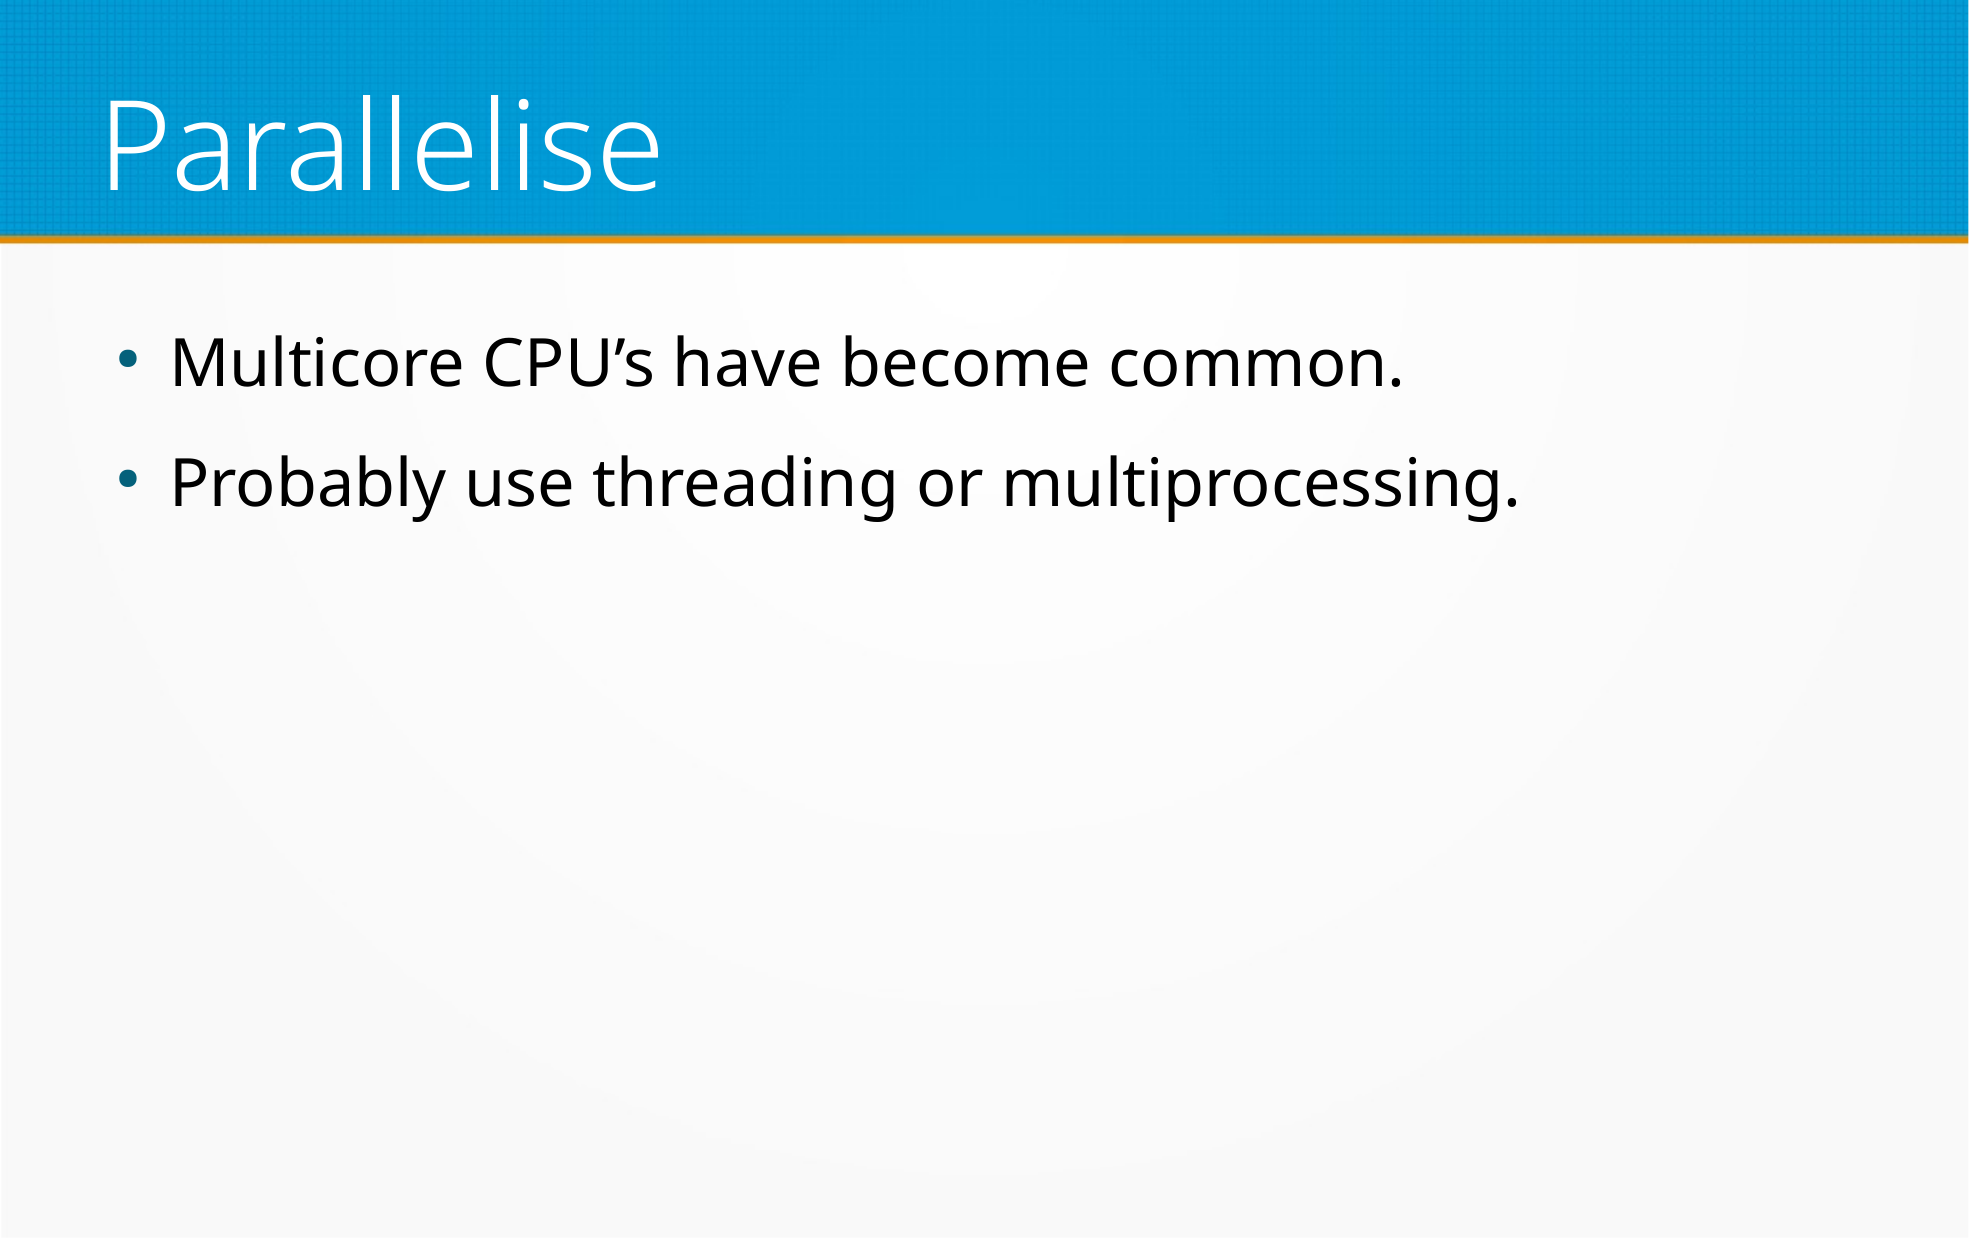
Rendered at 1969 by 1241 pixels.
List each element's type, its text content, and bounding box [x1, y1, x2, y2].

picture [0, 233, 1969, 1241]
list Multicore CPU’s have become common. Probably use threading or multiprocessing. [98, 315, 1861, 1081]
title Parallelise [98, 19, 1870, 227]
